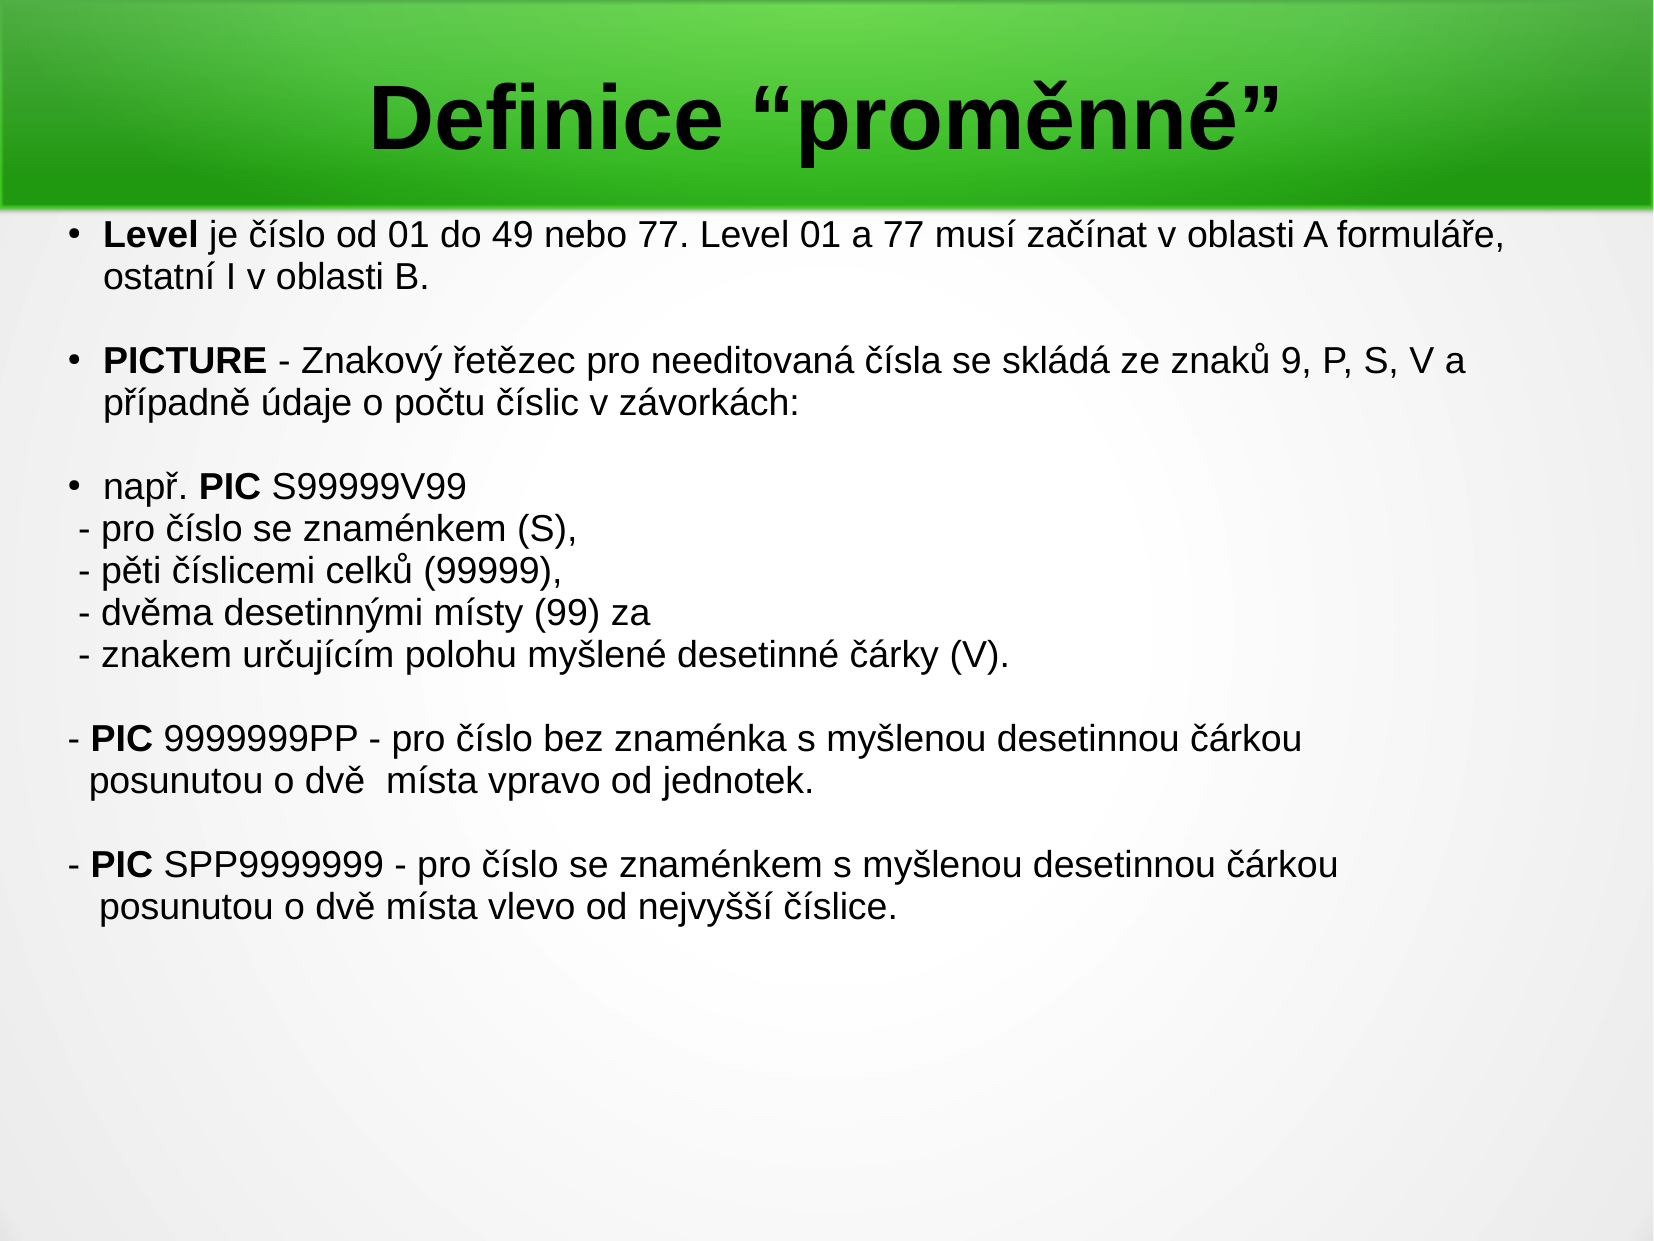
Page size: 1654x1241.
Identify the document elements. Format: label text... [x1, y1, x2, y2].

subtitle Level je číslo od 01 do 49 nebo 77. Level 01 a 77 musí začínat v oblasti A formuláře, ostatní I v oblasti B. PICTURE - Znakový řetězec pro needitovaná čísla se skládá ze znaků 9, P, S, V a případně údaje o počtu číslic v závorkách: např. PIC S99999V99 - pro číslo se znaménkem (S), - pěti číslicemi celků (99999), - dvěma desetinnými místy (99) za - znakem určujícím polohu myšlené desetinné čárky (V). - PIC 9999999PP - pro číslo bez znaménka s myšlenou desetinnou čárkou posunutou o dvě místa vpravo od jednotek. - PIC SPP9999999 - pro číslo se znaménkem s myšlenou desetinnou čárkou posunutou o dvě místa vlevo od nejvyšší číslice. [67, 213, 1606, 1241]
picture [0, 0, 1654, 1241]
title Definice “proměnné” [82, 47, 1571, 189]
